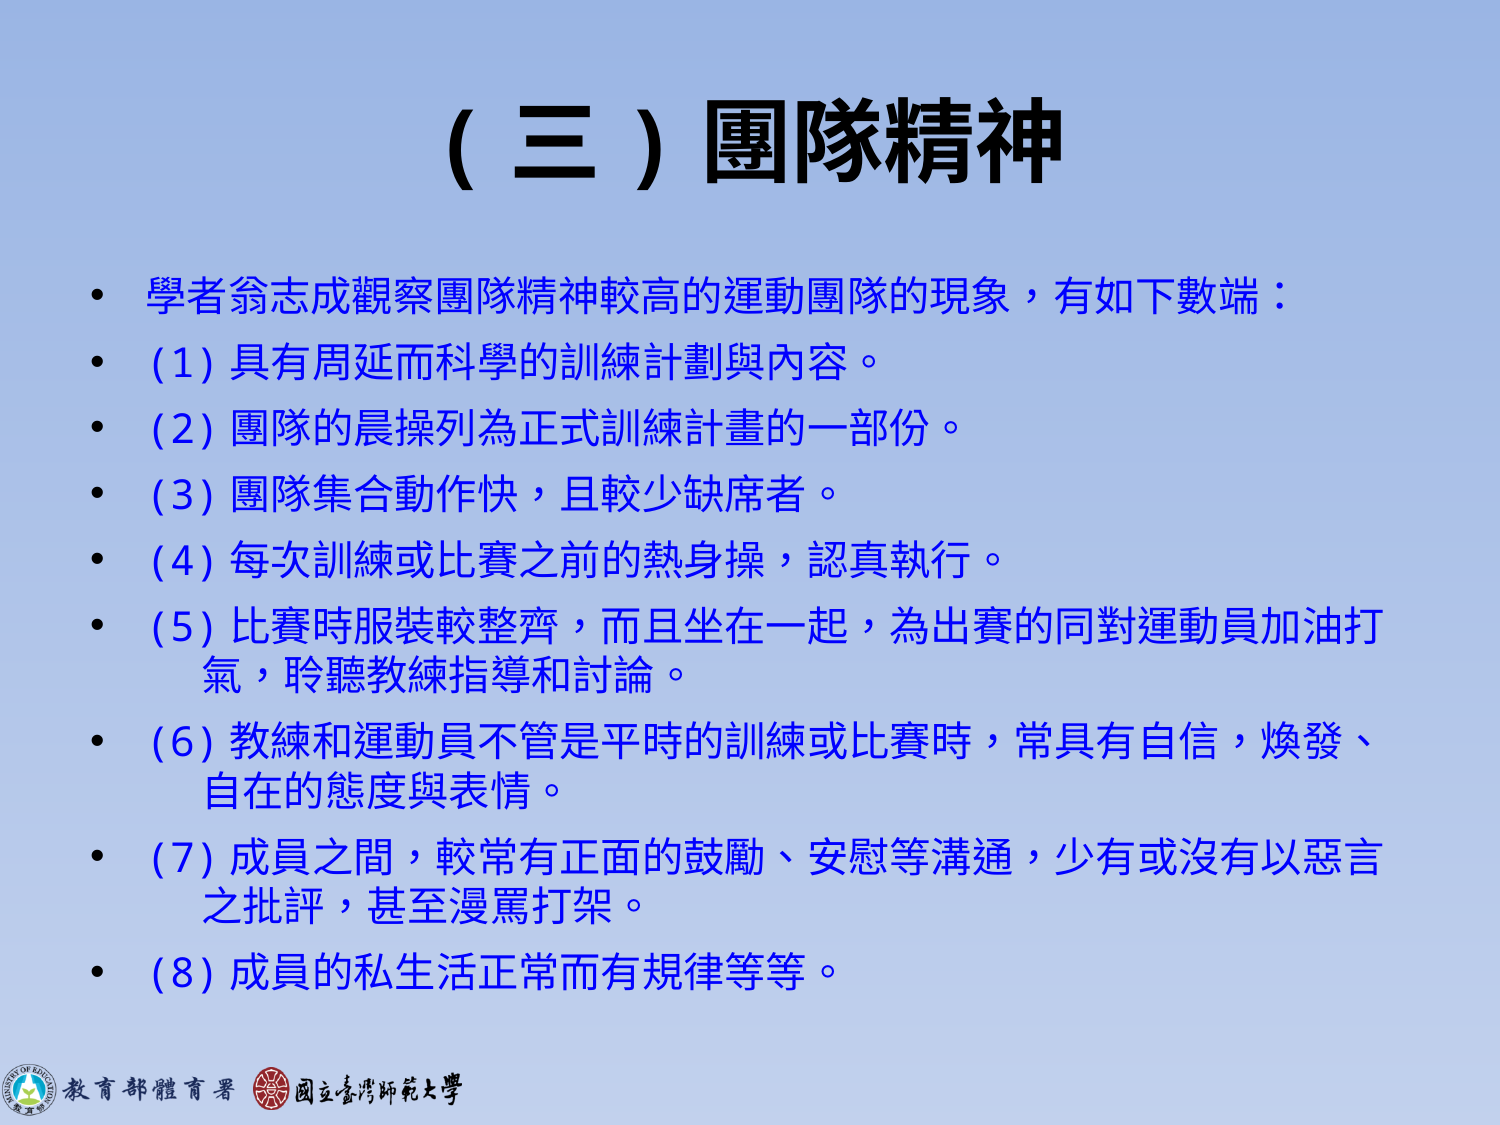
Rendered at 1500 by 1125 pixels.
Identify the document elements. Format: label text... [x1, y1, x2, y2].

list 學者翁志成觀察團隊精神較高的運動團隊的現象，有如下數端： (1)具有周延而科學的訓練計劃與內容。 (2)團隊的晨操列為正式訓練計畫的一部份。 (3)團隊集合動作快，且較少缺席者。 (4)每次訓練或比賽之前的熱身操，認真執行。 (5)比賽時服裝較整齊，而且坐在一起，為出賽的同對運動員加油打氣，聆聽教練指導和討論。 (6)教練和運動員不管是平時的訓練或比賽時，常具有自信，煥發、自在的態度與表情。 (7)成員之間，較常有正面的鼓勵、安慰等溝通，少有或沒有以惡言之批評，甚至漫罵打架。 (8)成員的私生活正常而有規律等等。 [75, 262, 1426, 1005]
title (三)團隊精神 [75, 45, 1426, 233]
